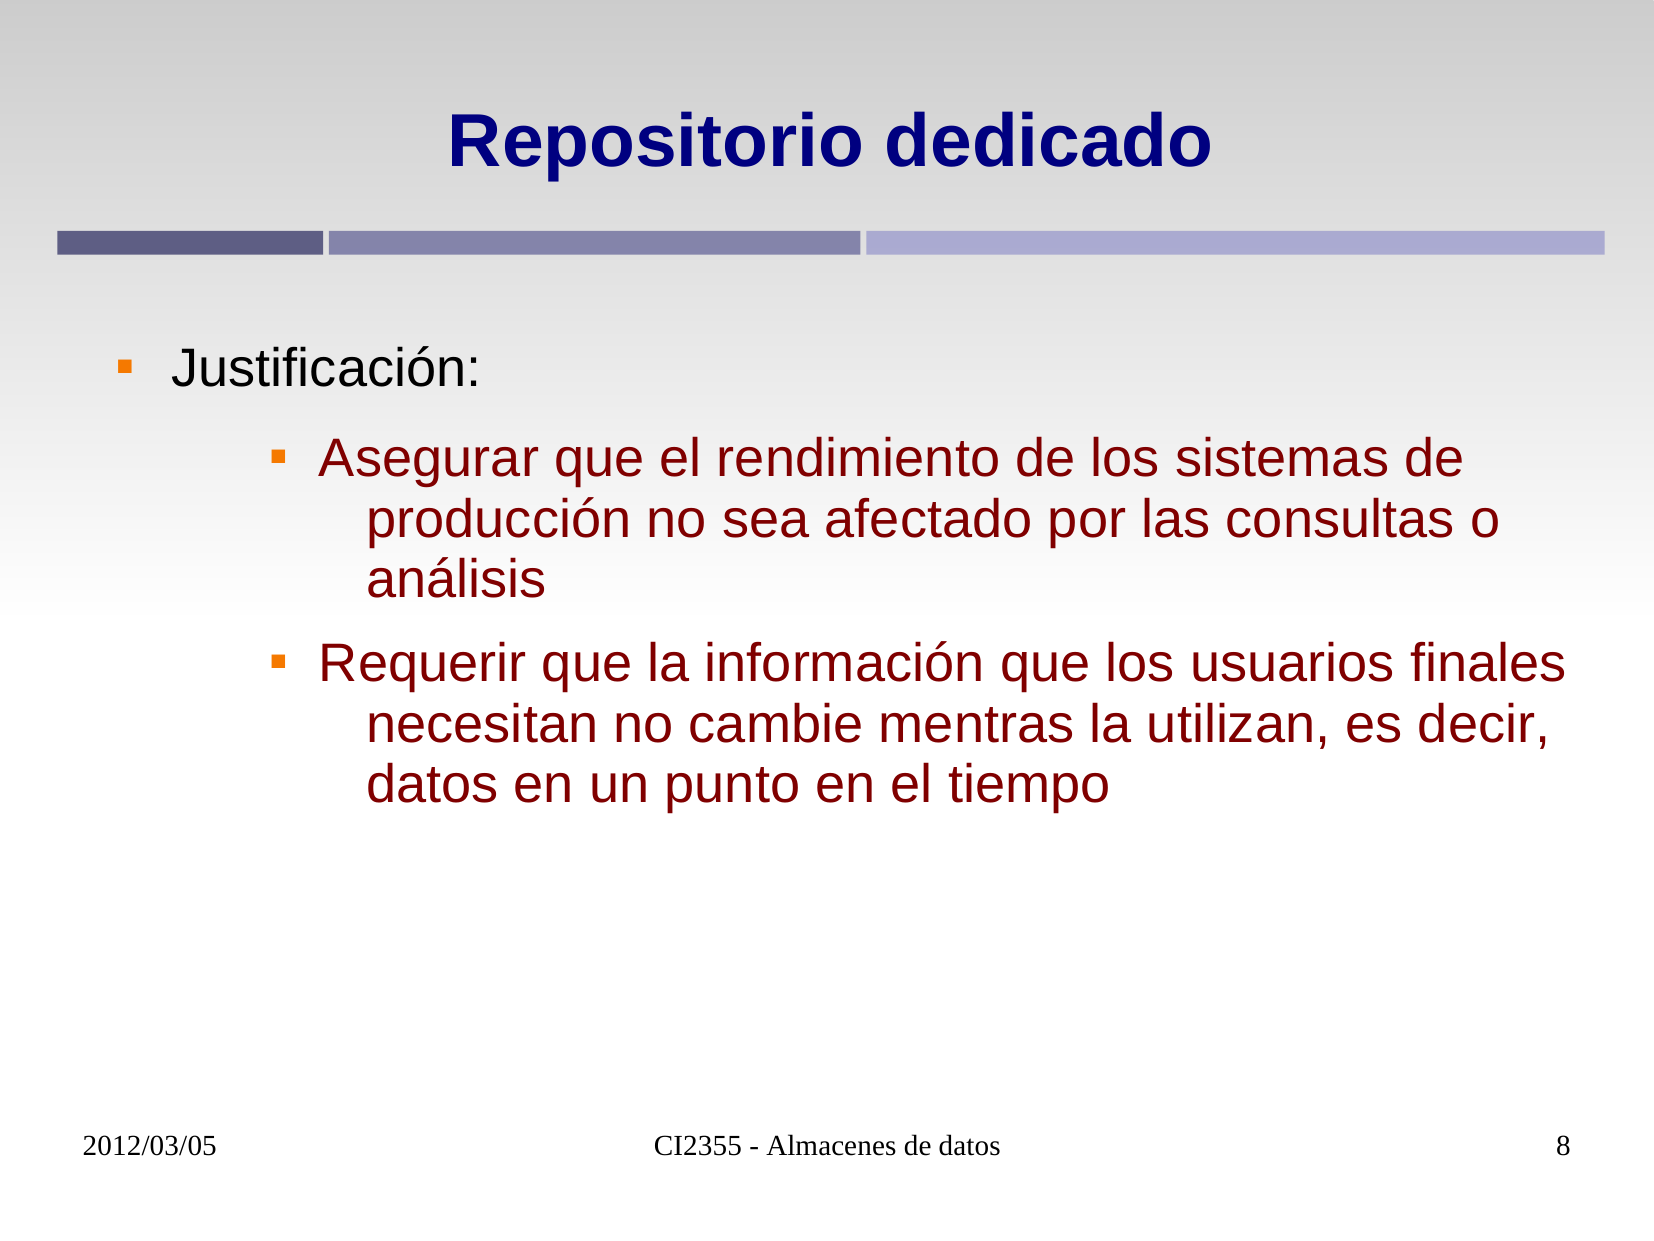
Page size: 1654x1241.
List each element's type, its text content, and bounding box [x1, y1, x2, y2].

list Justificación: Asegurar que el rendimiento de los sistemas de producción no sea afectado por las consultas o análisis Requerir que la información que los usuarios finales necesitan no cambie mentras la utilizan, es decir, datos en un punto en el tiempo [82, 337, 1571, 1109]
title Repositorio dedicado [86, 55, 1576, 226]
